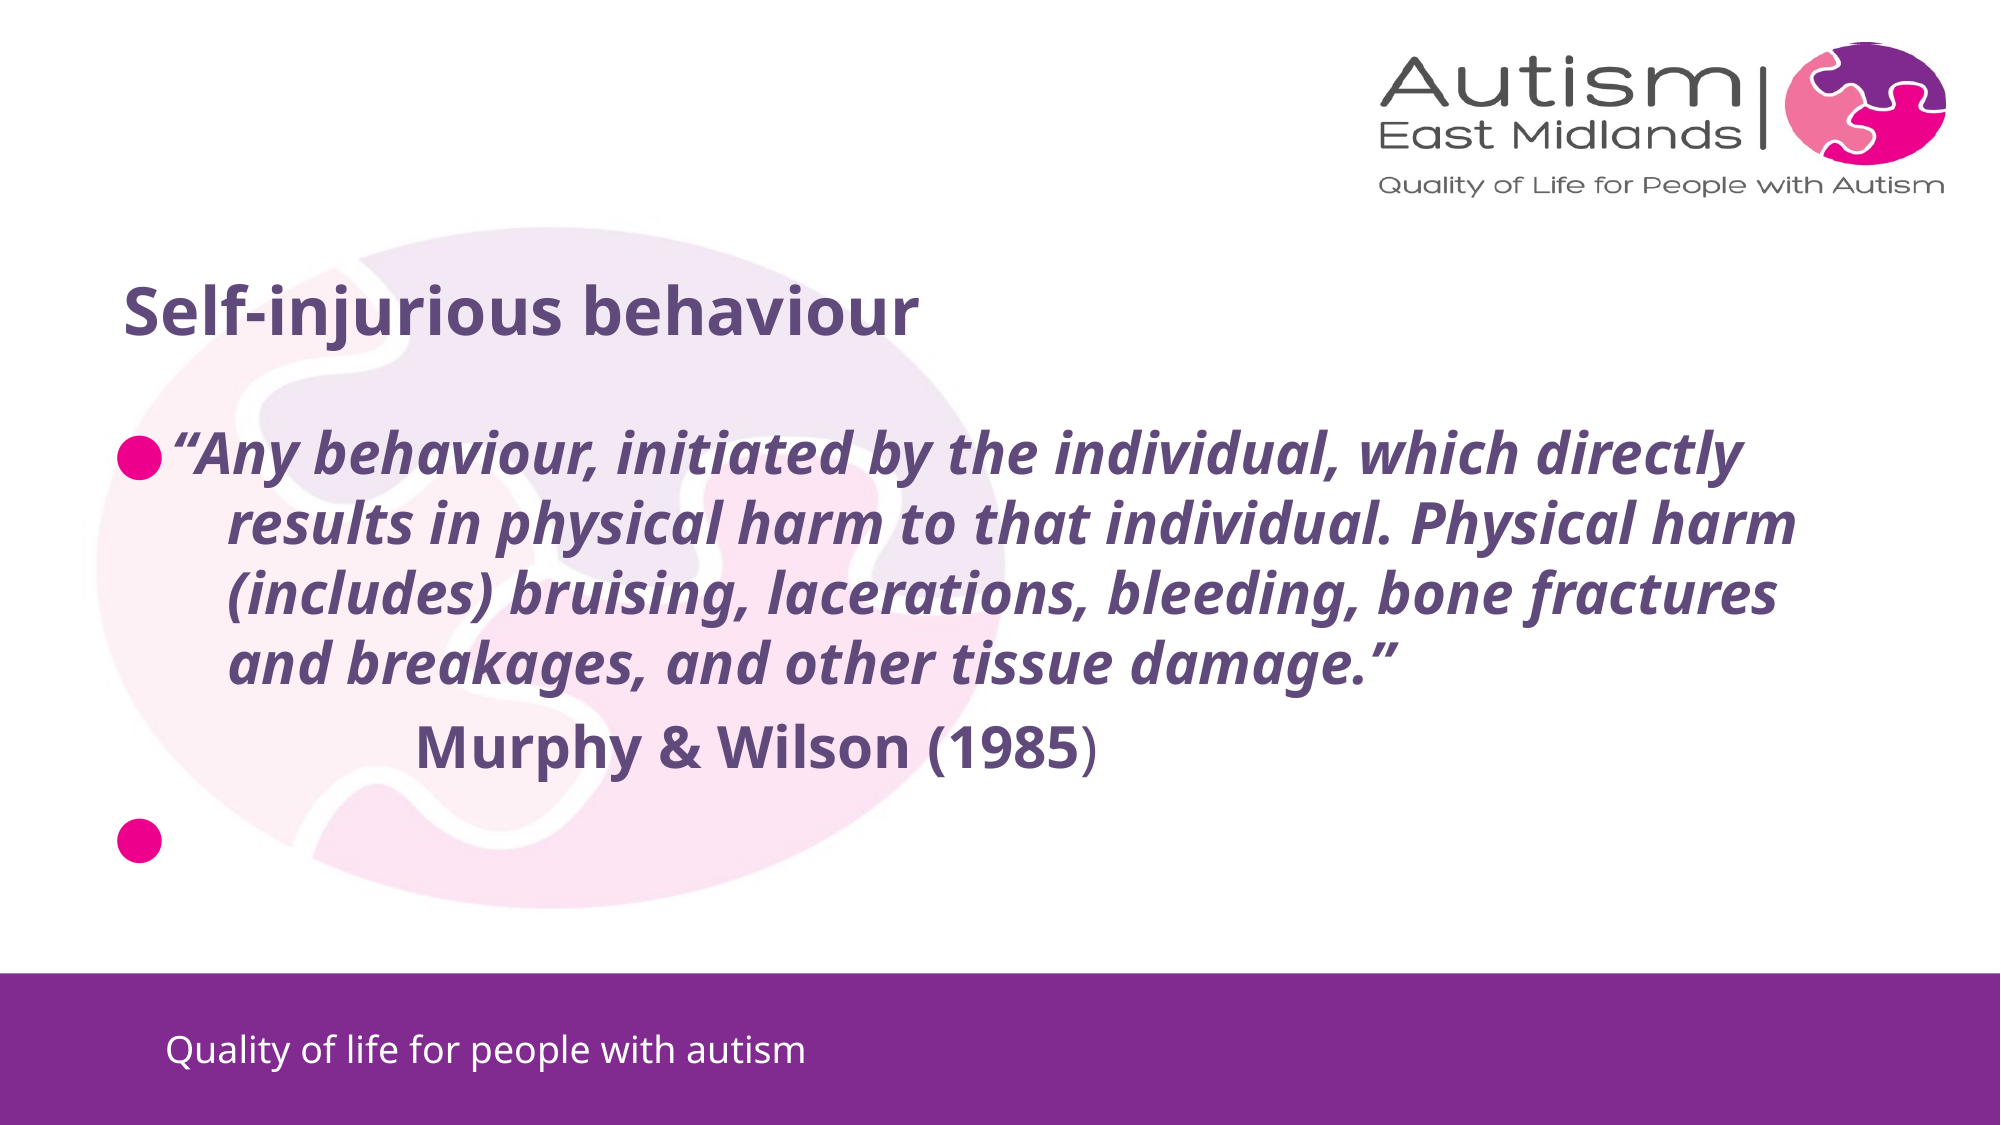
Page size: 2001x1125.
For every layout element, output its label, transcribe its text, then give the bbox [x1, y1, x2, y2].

title Self-injurious behaviour [109, 215, 1910, 403]
list “Any behaviour, initiated by the individual, which directly results in physical harm to that individual. Physical harm (includes) bruising, lacerations, bleeding, bone fractures and breakages, and other tissue damage.” Murphy & Wilson (1985) [99, 408, 1900, 941]
